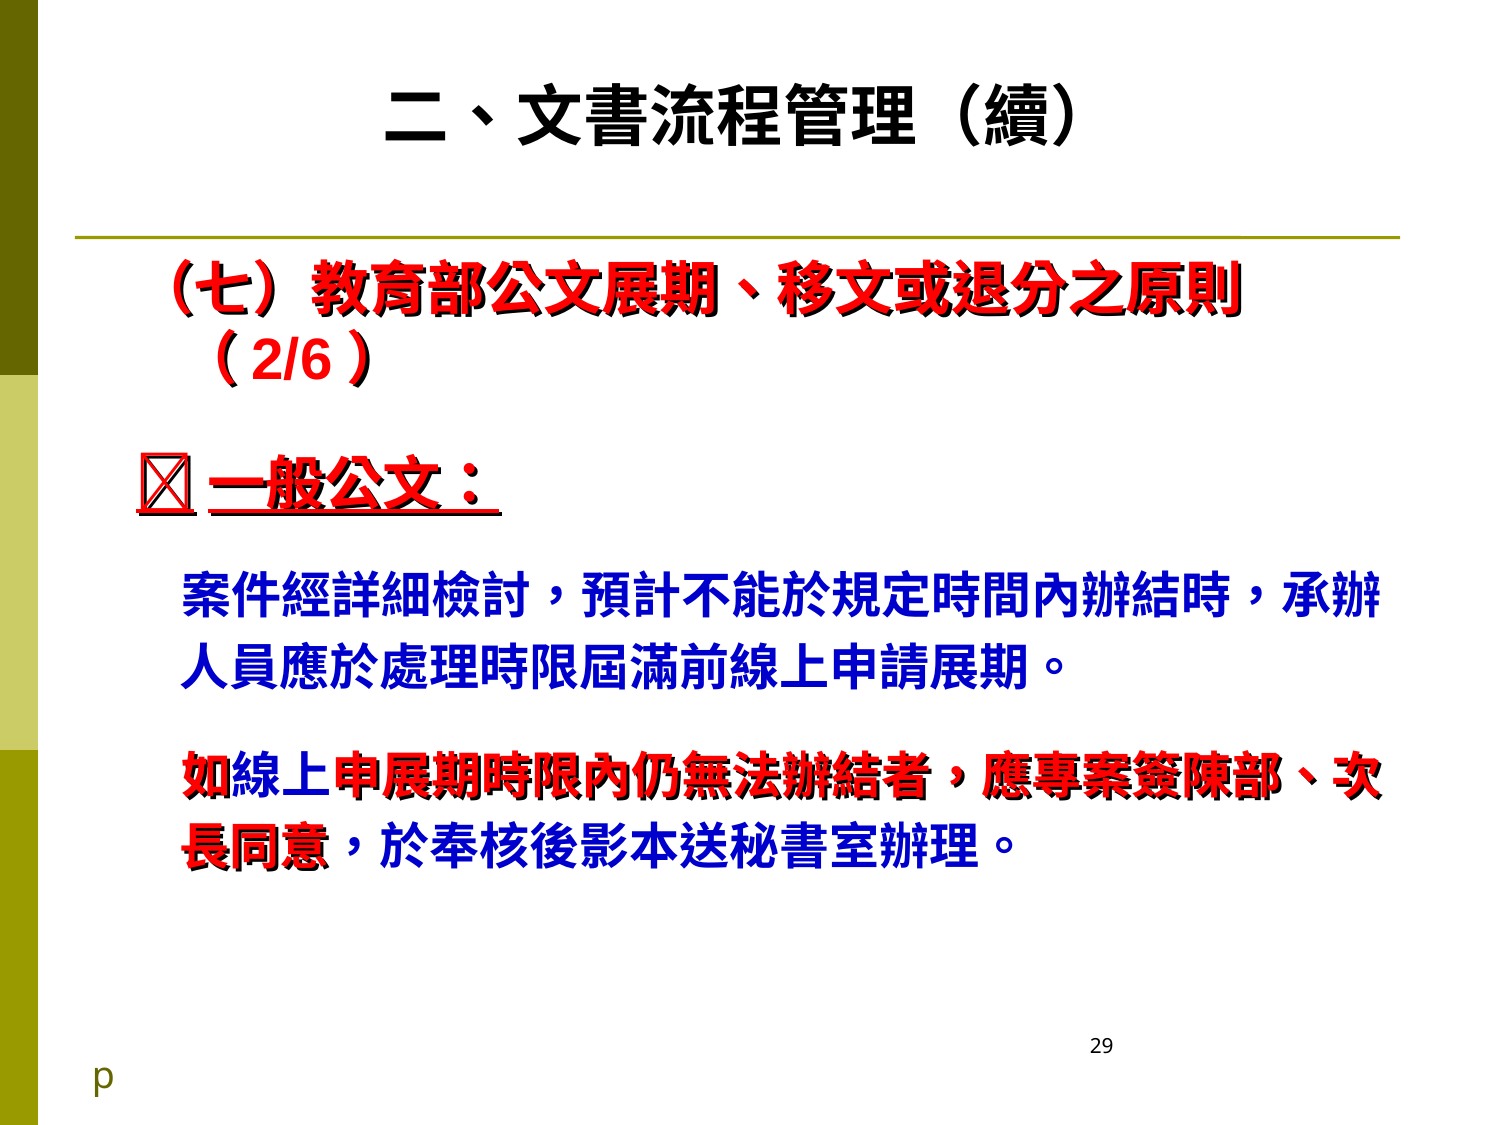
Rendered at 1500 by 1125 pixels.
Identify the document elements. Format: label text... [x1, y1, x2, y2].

title 二、文書流程管理（續） [75, 45, 1426, 161]
text_box [1074, 1025, 1426, 1101]
list （七）教育部公文展期、移文或退分之原則（2/6） 一般公文： 案件經詳細檢討，預計不能於規定時間內辦結時，承辦人員應於處理時限屆滿前線上申請展期。 如線上申展期時限內仍無法辦結者，應專案簽陳部、次長同意，於奉核後影本送秘書室辦理。 [76, 243, 1427, 987]
